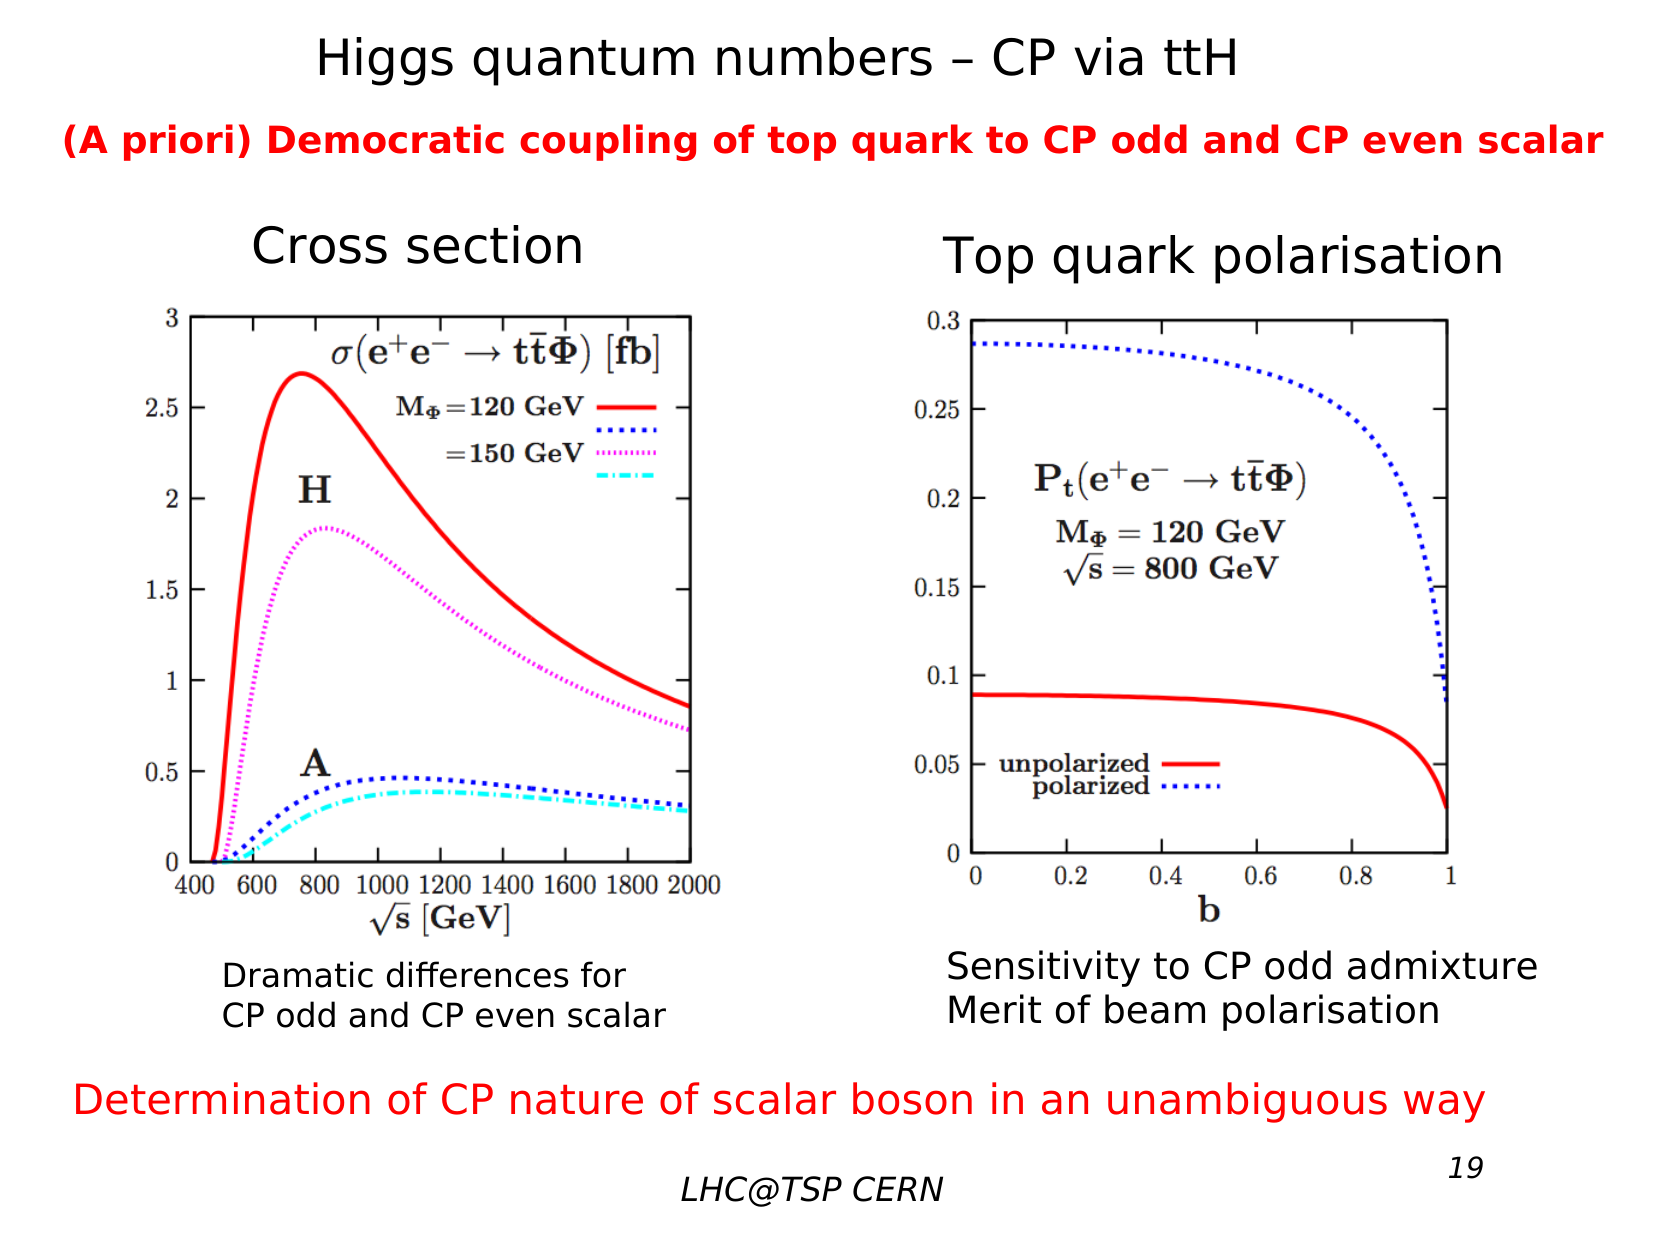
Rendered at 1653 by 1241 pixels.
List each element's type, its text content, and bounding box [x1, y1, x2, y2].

picture [895, 286, 1512, 944]
text_box Top quark polarisation [928, 219, 1512, 293]
text_box (A priori) Democratic coupling of top quark to CP odd and CP even scalar [46, 110, 1622, 170]
text_box Higgs quantum numbers – CP via ttH [300, 21, 1271, 95]
text_box Sensitivity to CP odd admixture Merit of beam polarisation [931, 936, 1553, 1040]
picture [133, 286, 751, 962]
text_box Dramatic differences for CP odd and CP even scalar [206, 949, 683, 1043]
text_box Determination of CP nature of scalar boson in an unambiguous way [57, 1067, 1636, 1132]
text_box Cross section [237, 208, 601, 283]
